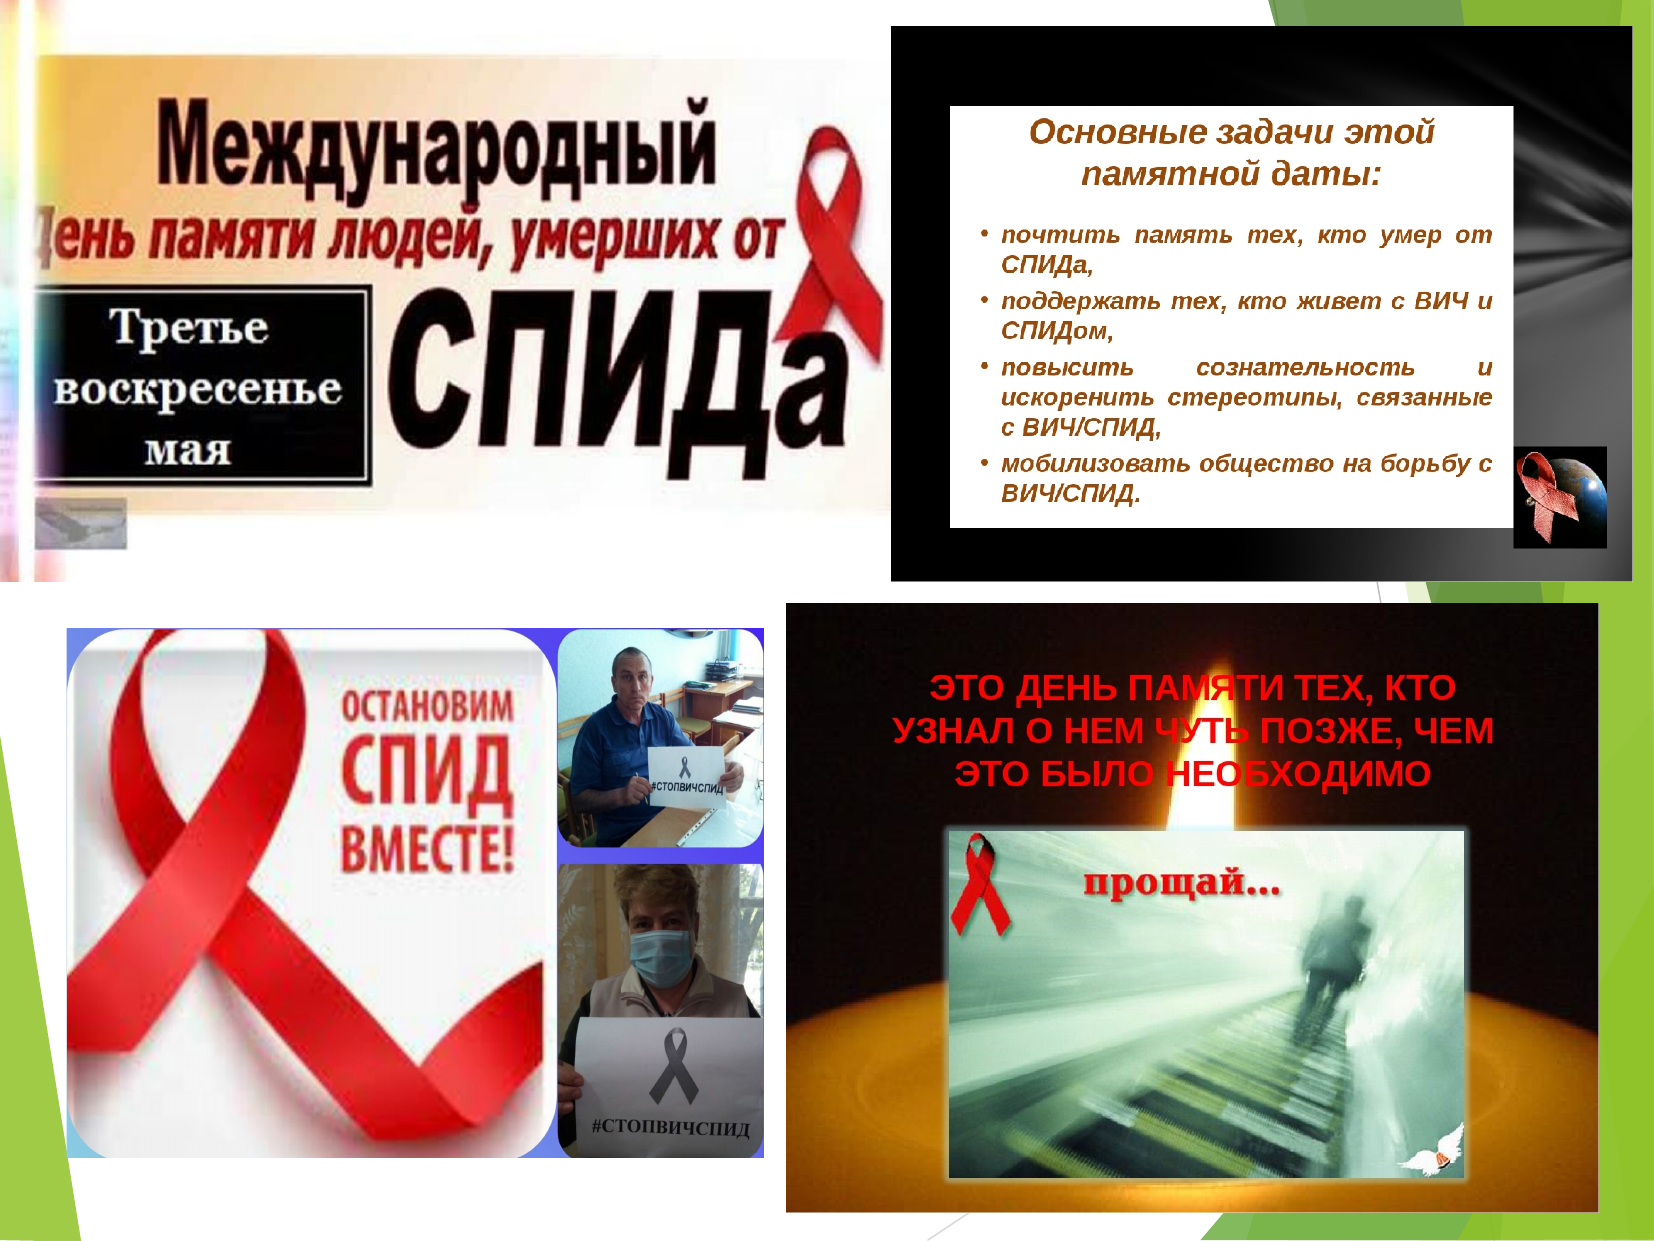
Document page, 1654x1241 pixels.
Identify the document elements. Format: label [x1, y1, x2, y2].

picture [786, 603, 1599, 1213]
picture [0, 0, 1633, 582]
picture [66, 628, 764, 1158]
